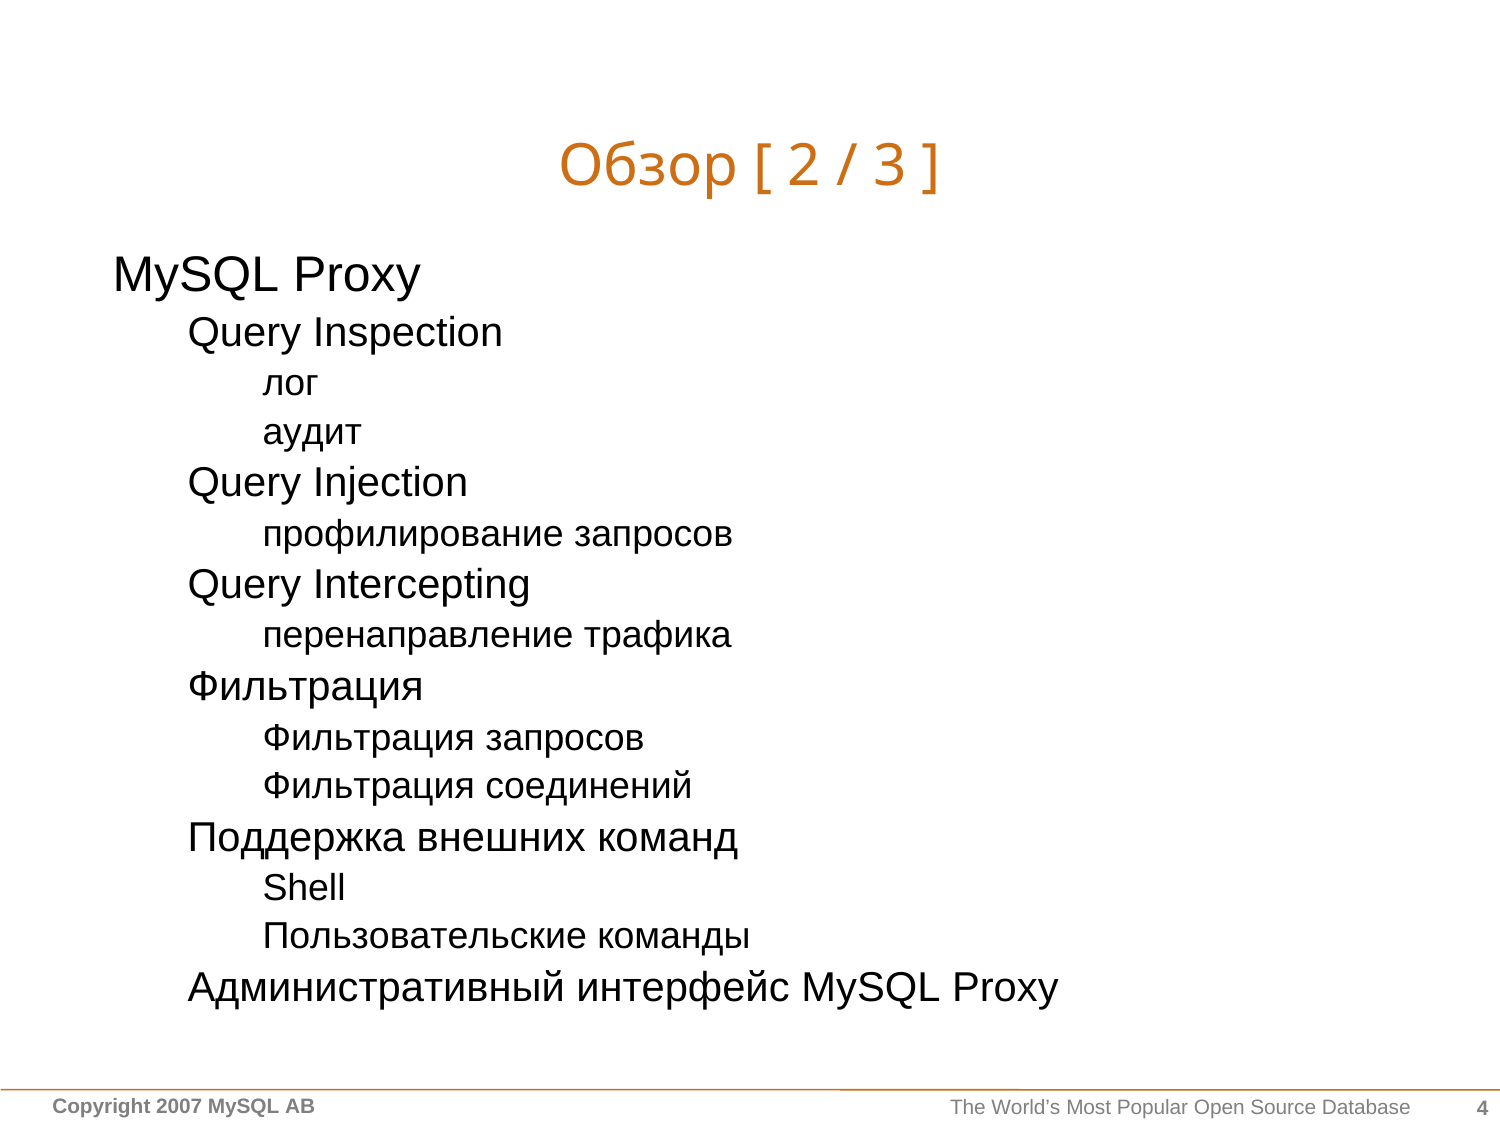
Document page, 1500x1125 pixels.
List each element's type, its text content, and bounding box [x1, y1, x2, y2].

title Обзор [ 2 / 3 ] [0, 94, 1500, 218]
list MySQL Proxy Query Inspection лог аудит Query Injection профилирование запросов Query Intercepting перенаправление трафика Фильтрация Фильтрация запросов Фильтрация соединений Поддержка внешних команд Shell Пользовательские команды Административный интерфейс MySQL Proxy [112, 249, 1388, 1098]
